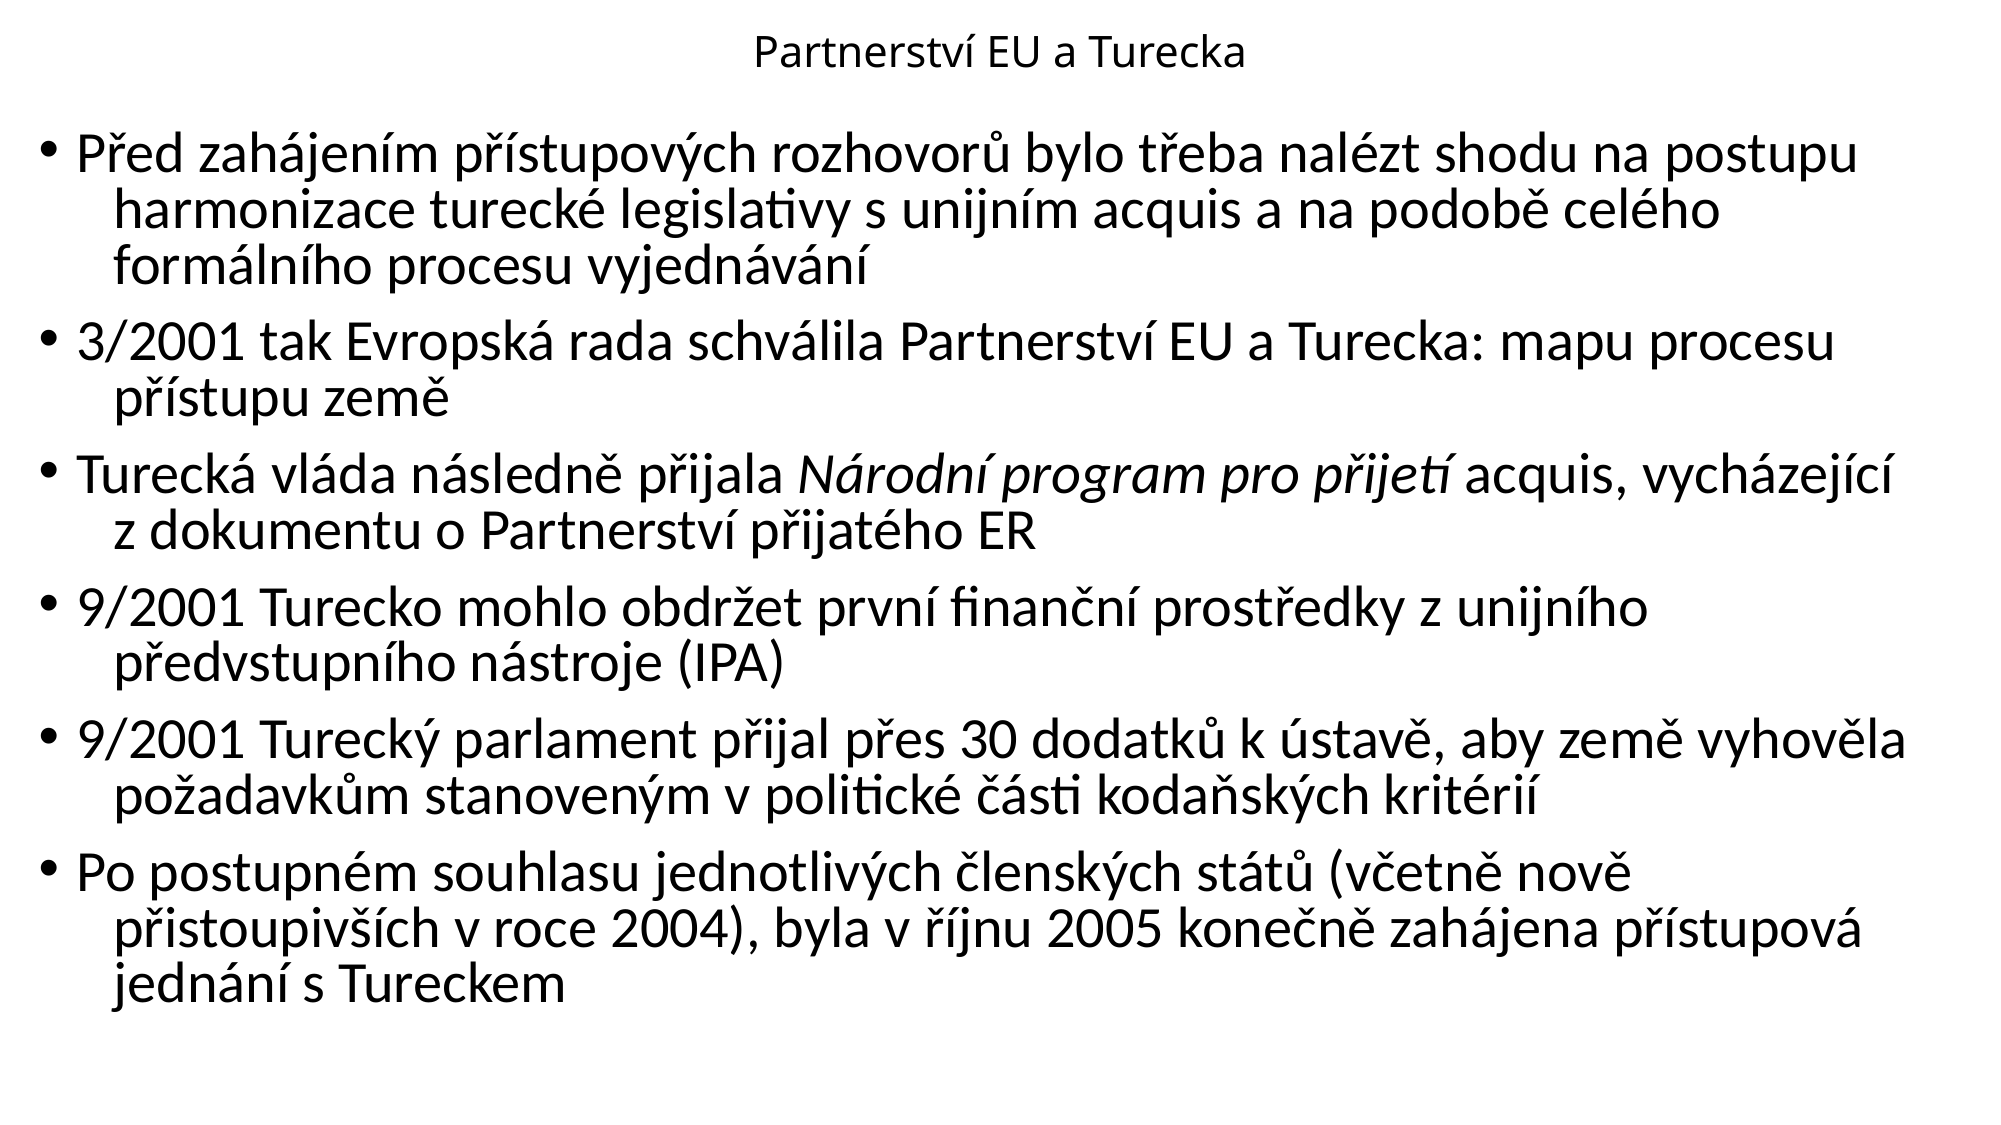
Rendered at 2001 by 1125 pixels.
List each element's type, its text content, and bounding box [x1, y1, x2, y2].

title Partnerství EU a Turecka [137, 21, 1863, 85]
list Před zahájením přístupových rozhovorů bylo třeba nalézt shodu na postupu harmonizace turecké legislativy s unijním acquis a na podobě celého formálního procesu vyjednávání 3/2001 tak Evropská rada schválila Partnerství EU a Turecka: mapu procesu přístupu země Turecká vláda následně přijala Národní program pro přijetí acquis, vycházející z dokumentu o Partnerství přijatého ER 9/2001 Turecko mohlo obdržet první finanční prostředky z unijního předvstupního nástroje (IPA) 9/2001 Turecký parlament přijal přes 30 dodatků k ústavě, aby země vyhověla požadavkům stanoveným v politické části kodaňských kritérií Po postupném souhlasu jednotlivých členských států (včetně nově přistoupivších v roce 2004), byla v říjnu 2005 konečně zahájena přístupová jednání s Tureckem [23, 120, 1977, 1104]
